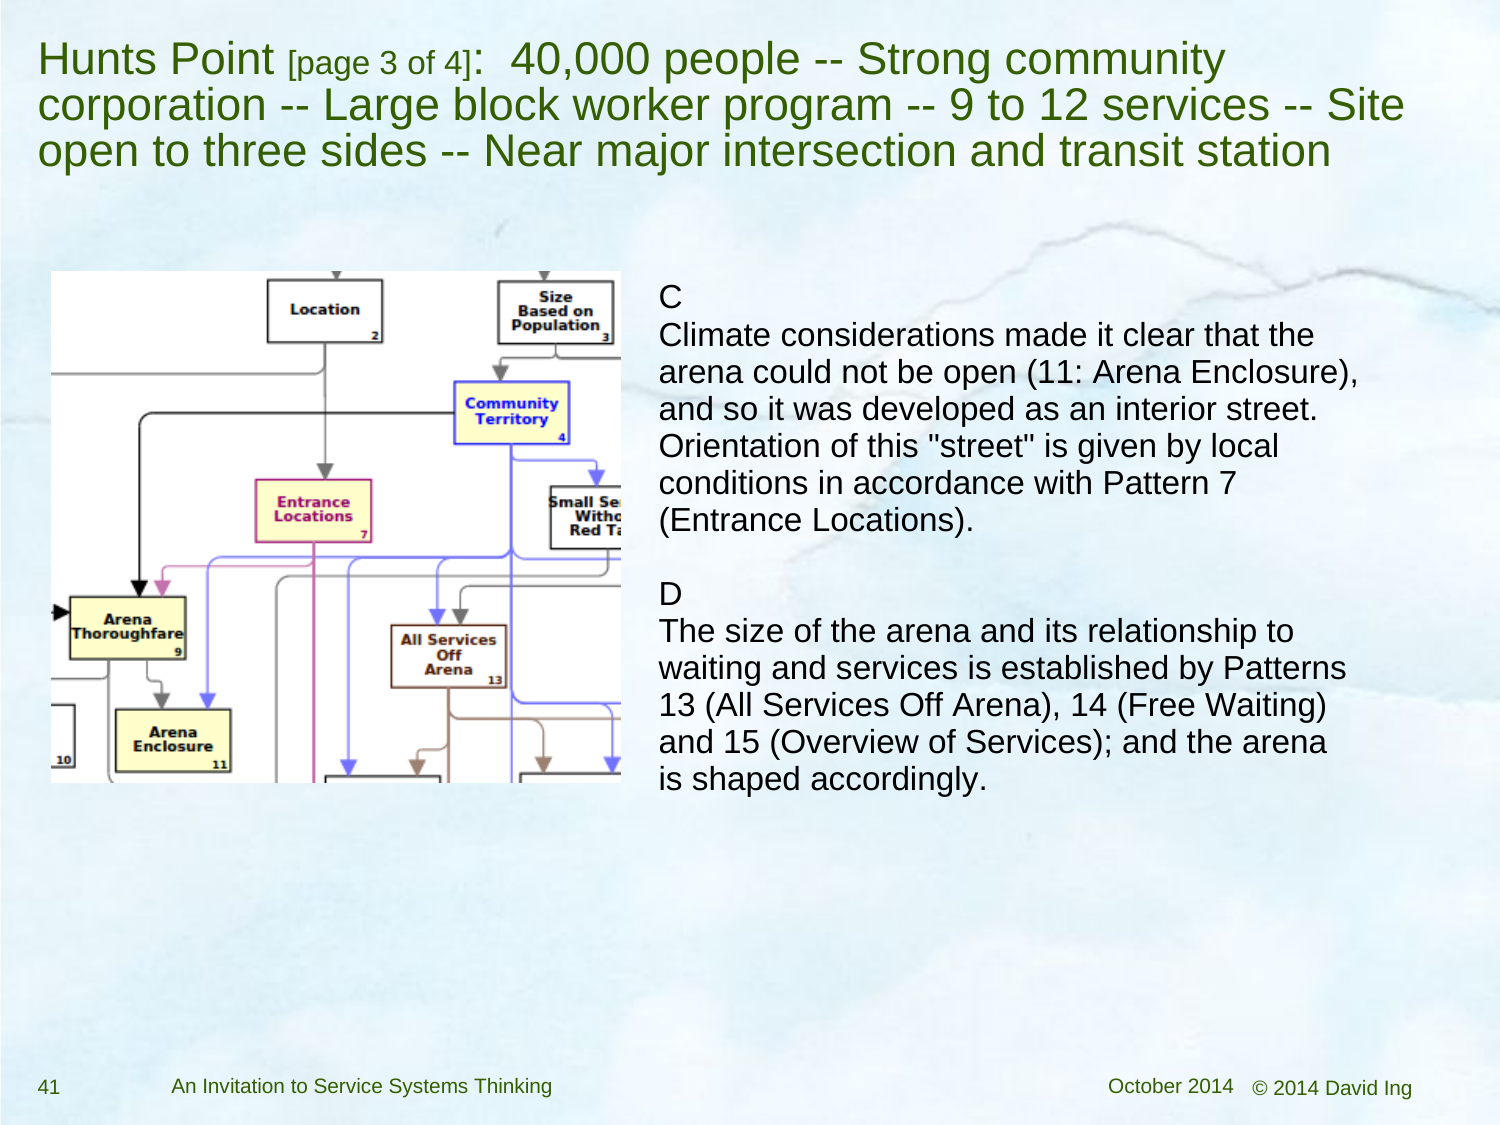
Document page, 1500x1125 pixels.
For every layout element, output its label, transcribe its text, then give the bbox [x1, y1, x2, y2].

title Hunts Point [page 3 of 4]: 40,000 people -- Strong community corporation -- Large block worker program -- 9 to 12 services -- Site open to three sides -- Near major intersection and transit station [37, 37, 1463, 182]
picture [0, 0, 1500, 1125]
text_box C Climate considerations made it clear that the arena could not be open (11: Arena Enclosure), and so it was developed as an interior street. Orientation of this "street" is given by local conditions in accordance with Pattern 7 (Entrance Locations). D The size of the arena and its relationship to waiting and services is established by Patterns 13 (All Services Off Arena), 14 (Free Waiting) and 15 (Overview of Services); and the arena is shaped accordingly. [643, 271, 1376, 815]
